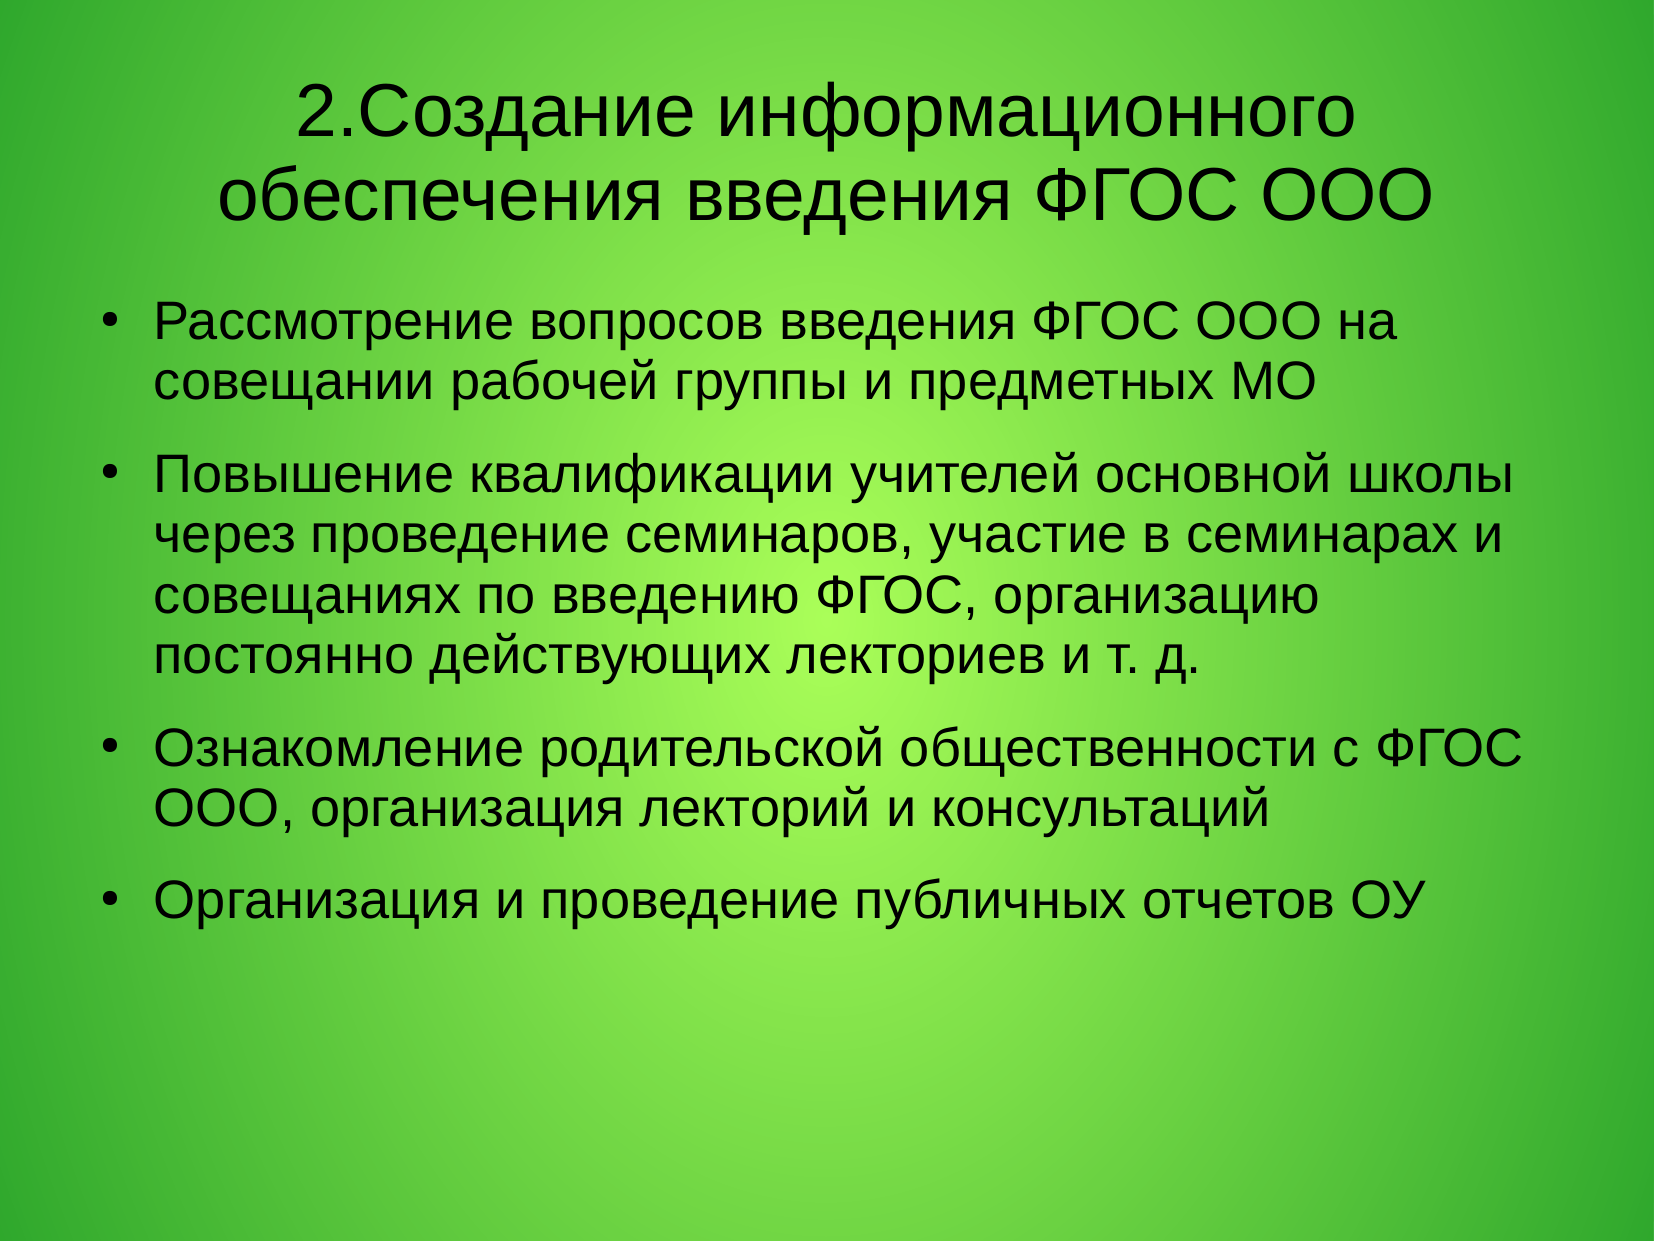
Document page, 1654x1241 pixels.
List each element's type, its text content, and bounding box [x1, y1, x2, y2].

list Рассмотрение вопросов введения ФГОС ООО на совещании рабочей группы и предметных МО Повышение квалификации учителей основной школы через проведение семинаров, участие в семинарах и совещаниях по введению ФГОС, организацию постоянно действующих лекториев и т. д. Ознакомление родительской общественности с ФГОС ООО, организация лекторий и консультаций Организация и проведение публичных отчетов ОУ [82, 290, 1571, 1010]
title 2.Создание информационного обеспечения введения ФГОС ООО [82, 42, 1571, 264]
